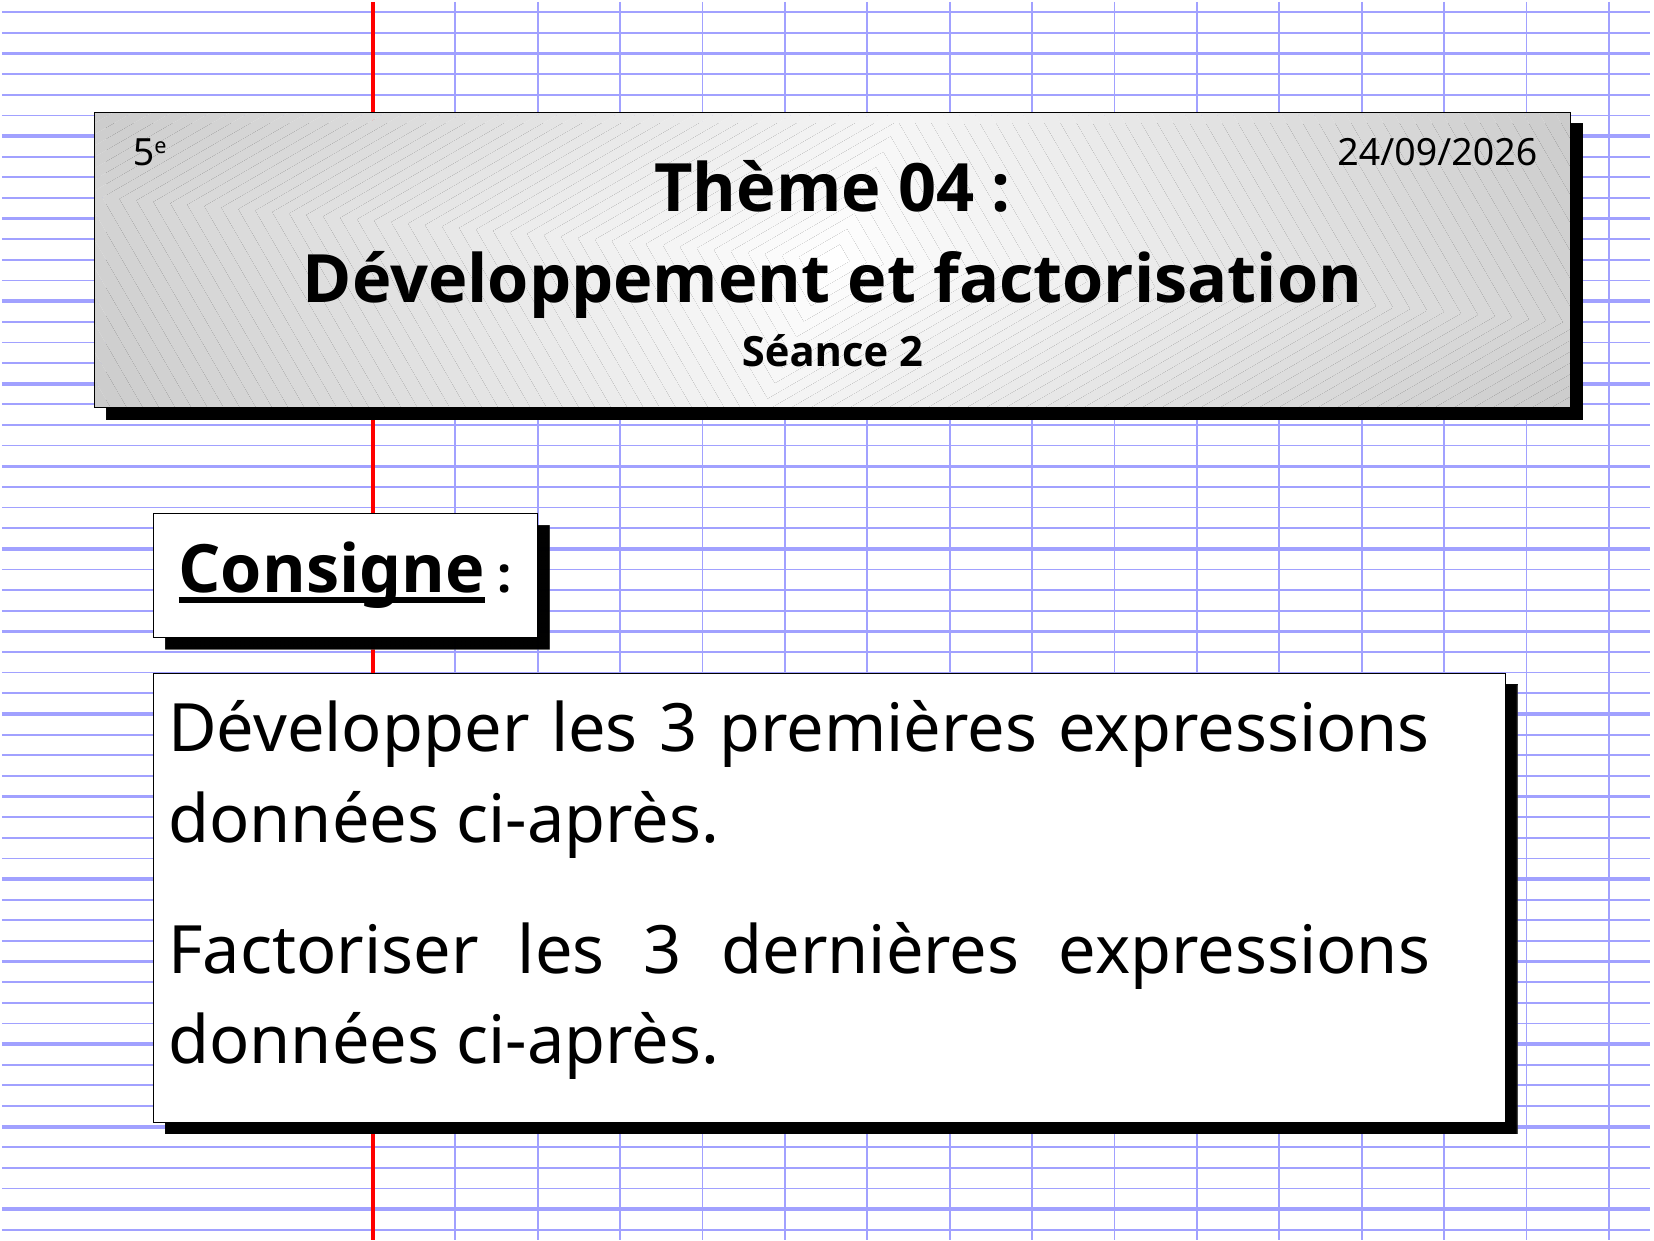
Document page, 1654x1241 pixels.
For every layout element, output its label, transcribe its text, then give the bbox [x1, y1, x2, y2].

text_box 02/12/2012 [1322, 118, 1560, 186]
text_box Thème 04 : Développement et factorisation Séance 2 [94, 112, 1571, 408]
picture [0, 0, 1654, 1241]
text_box Développer les 3 premières expressions données ci-après. Factoriser les 3 dernières expressions données ci-après. [153, 673, 1506, 1123]
text_box 5e [118, 118, 207, 186]
text_box Consigne : [153, 513, 538, 638]
